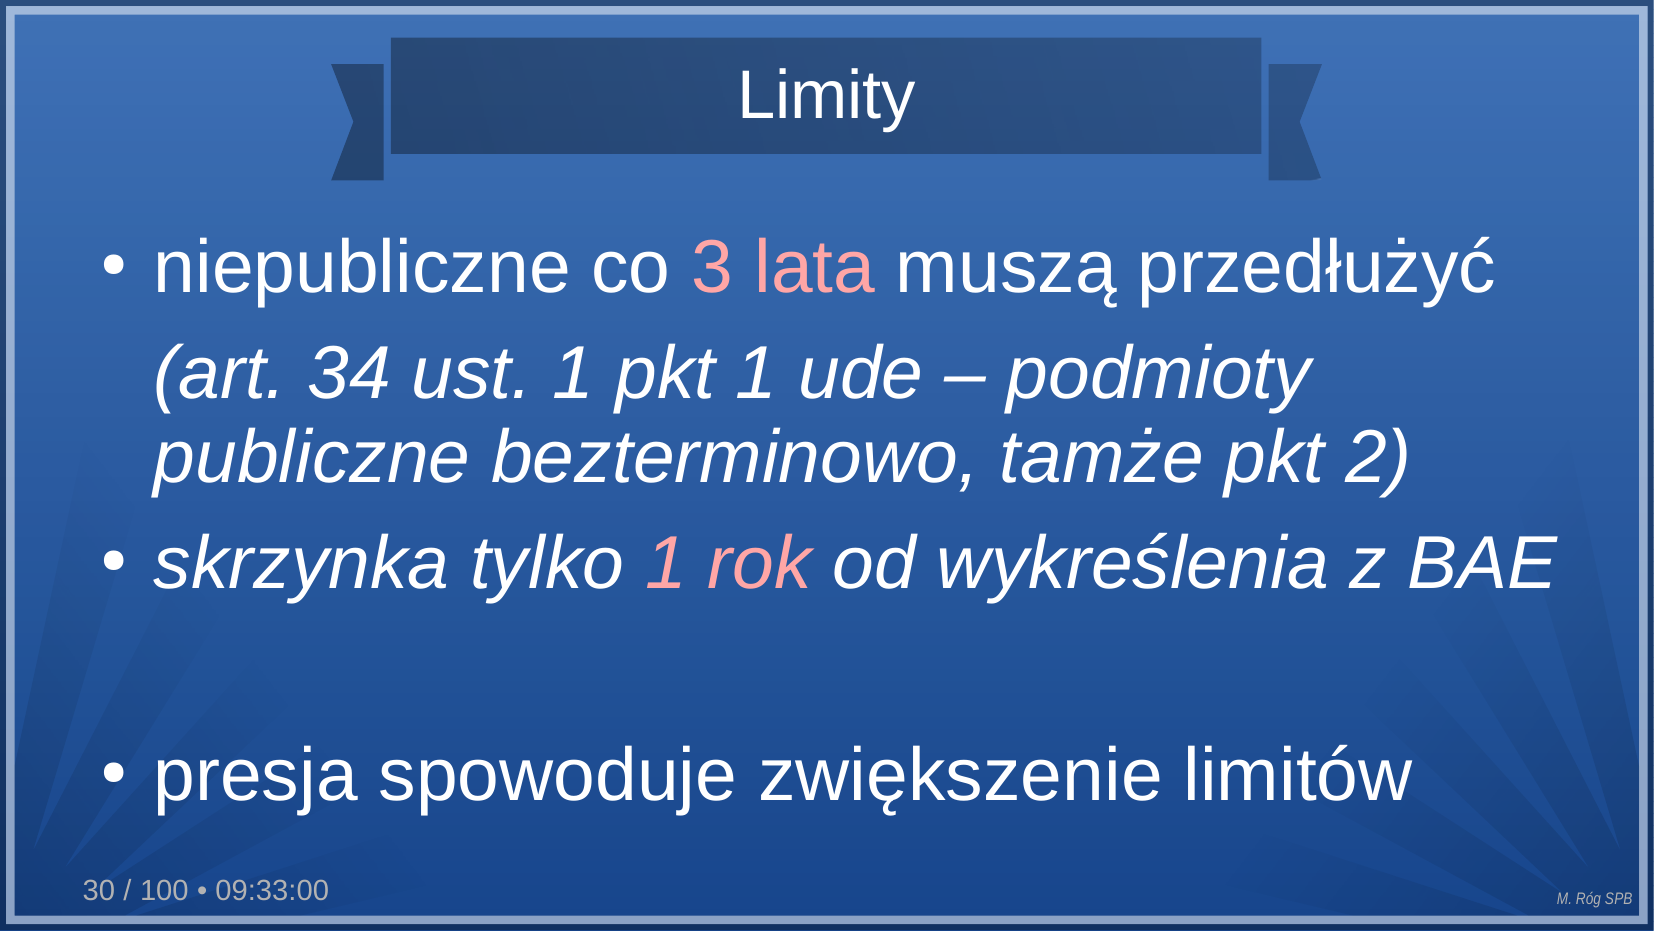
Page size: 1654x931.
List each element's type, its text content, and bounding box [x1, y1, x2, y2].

list niepubliczne co 3 lata muszą przedłużyć (art. 34 ust. 1 pkt 1 ude – podmioty publiczne bezterminowo, tamże pkt 2) skrzynka tylko 1 rok od wykreślenia z BAE presja spowoduje zwiększenie limitów [82, 224, 1571, 848]
title Limity [389, 35, 1264, 154]
